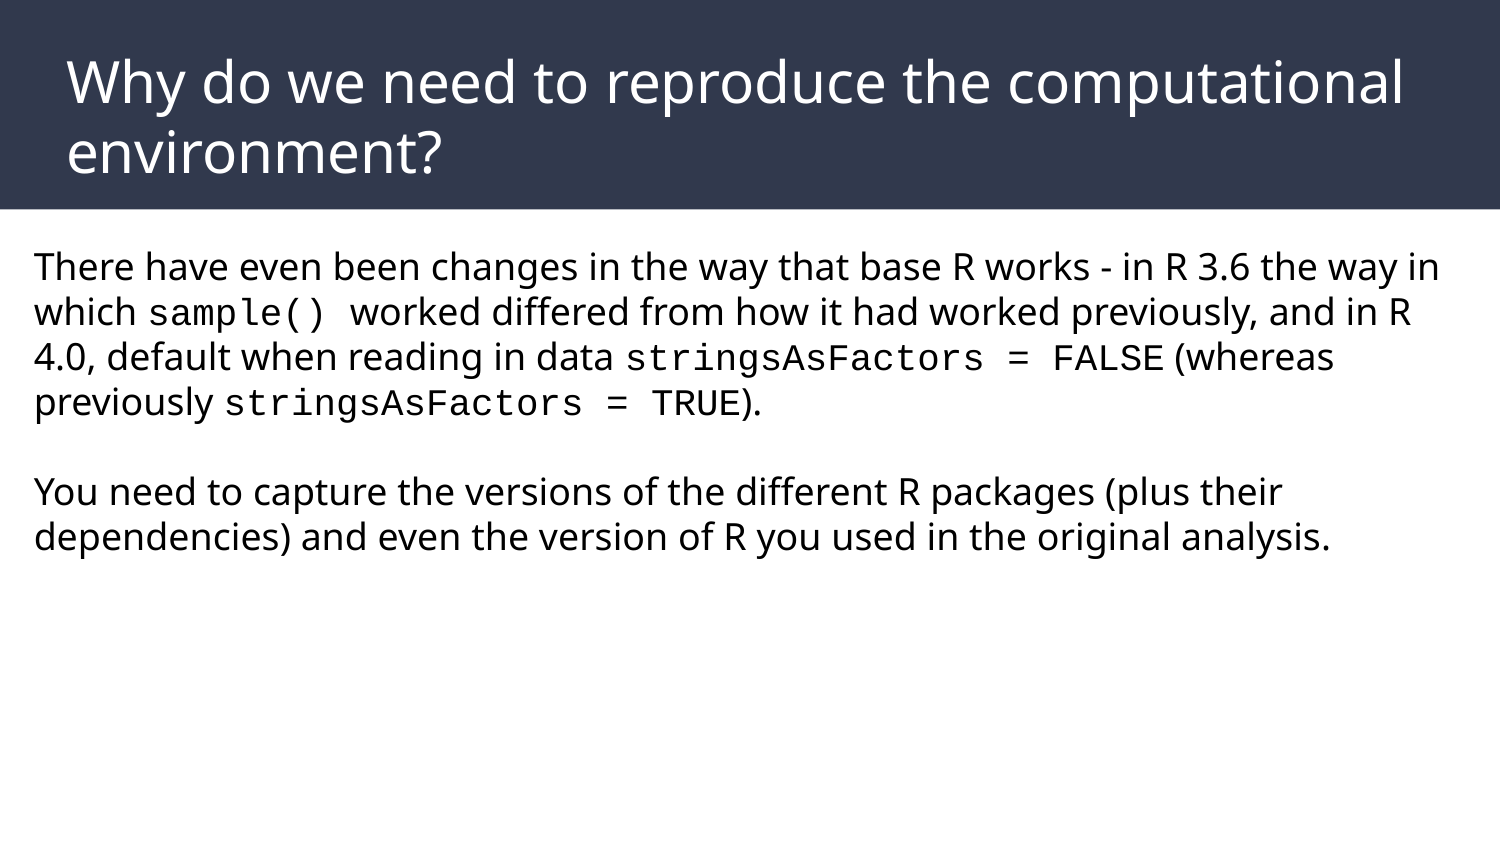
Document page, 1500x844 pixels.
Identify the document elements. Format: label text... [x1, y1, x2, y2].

title Why do we need to reproduce the computational environment? [51, 30, 1449, 133]
text_box There have even been changes in the way that base R works - in R 3.6 the way in which sample() worked differed from how it had worked previously, and in R 4.0, default when reading in data stringsAsFactors = FALSE (whereas previously stringsAsFactors = TRUE). You need to capture the versions of the different R packages (plus their dependencies) and even the version of R you used in the original analysis. [18, 228, 1482, 821]
